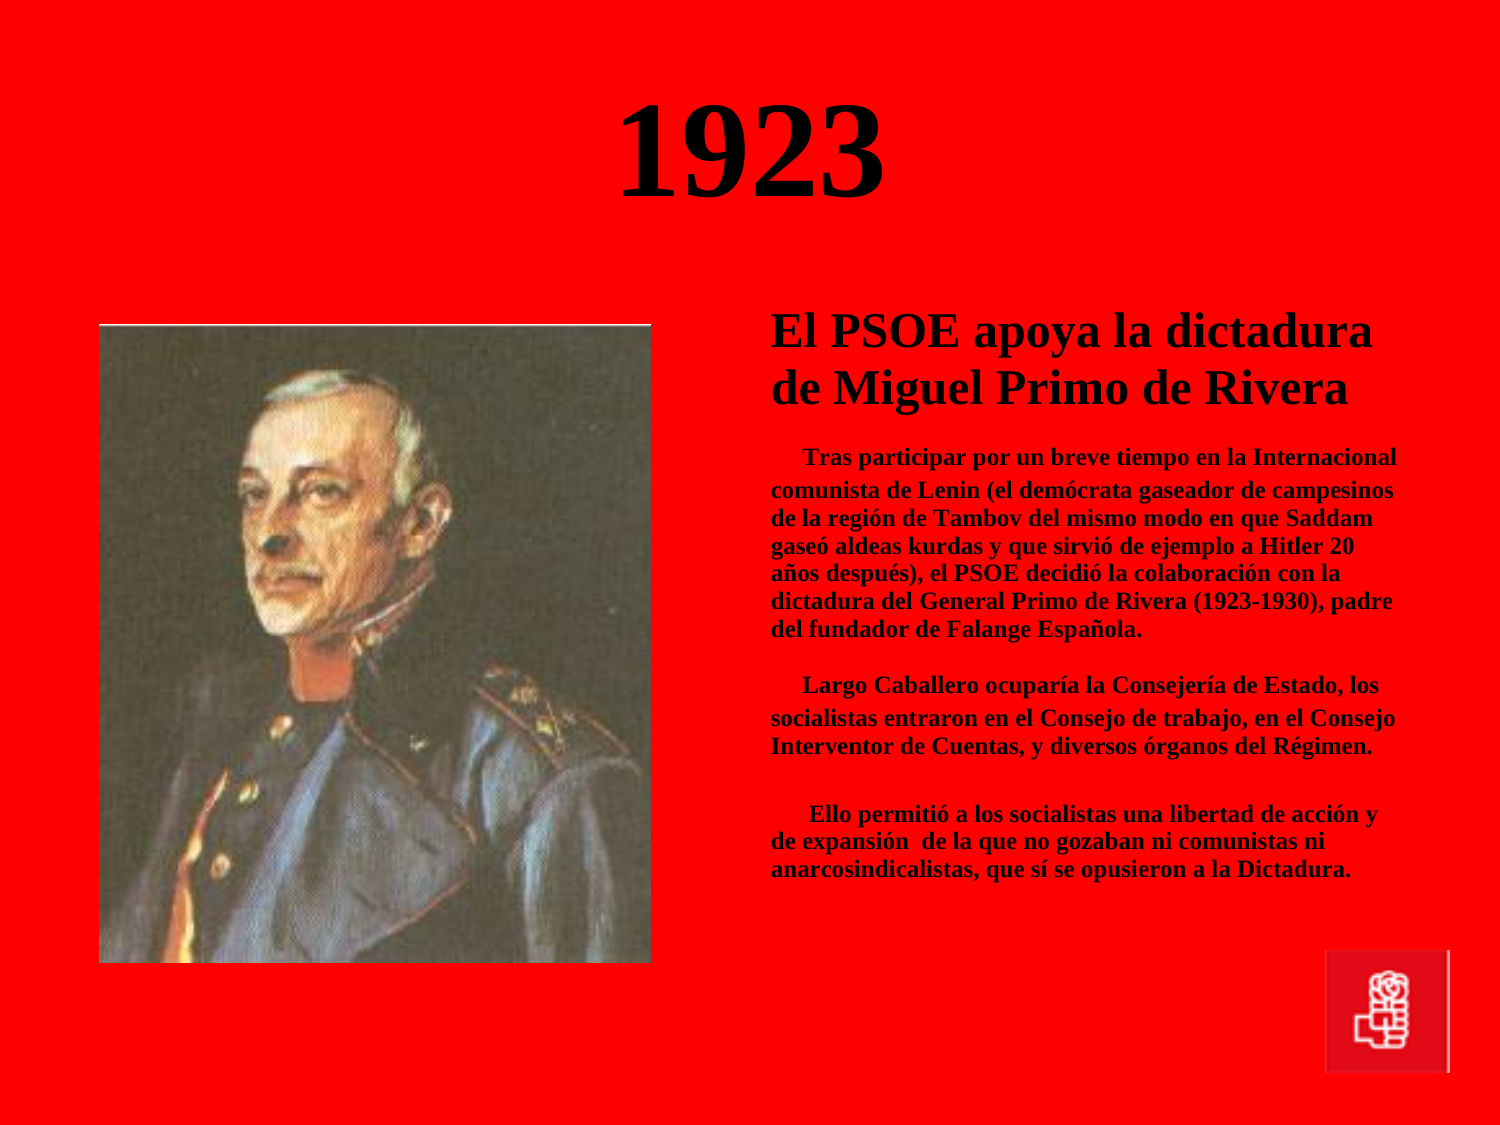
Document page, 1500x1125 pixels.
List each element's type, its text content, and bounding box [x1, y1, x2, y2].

picture [99, 324, 651, 963]
list El PSOE apoya la dictadura de Miguel Primo de Rivera Tras participar por un breve tiempo en la Internacional comunista de Lenin (el demócrata gaseador de campesinos de la región de Tambov del mismo modo en que Saddam gaseó aldeas kurdas y que sirvió de ejemplo a Hitler 20 años después), el PSOE decidió la colaboración con la dictadura del General Primo de Rivera (1923-1930), padre del fundador de Falange Española. Largo Caballero ocuparía la Consejería de Estado, los socialistas entraron en el Consejo de trabajo, en el Consejo Interventor de Cuentas, y diversos órganos del Régimen. Ello permitió a los socialistas una libertad de acción y de expansión de la que no gozaban ni comunistas ni anarcosindicalistas, que sí se opusieron a la Dictadura. [699, 287, 1425, 1013]
picture [1325, 950, 1450, 1073]
title 1923 [112, 50, 1388, 251]
